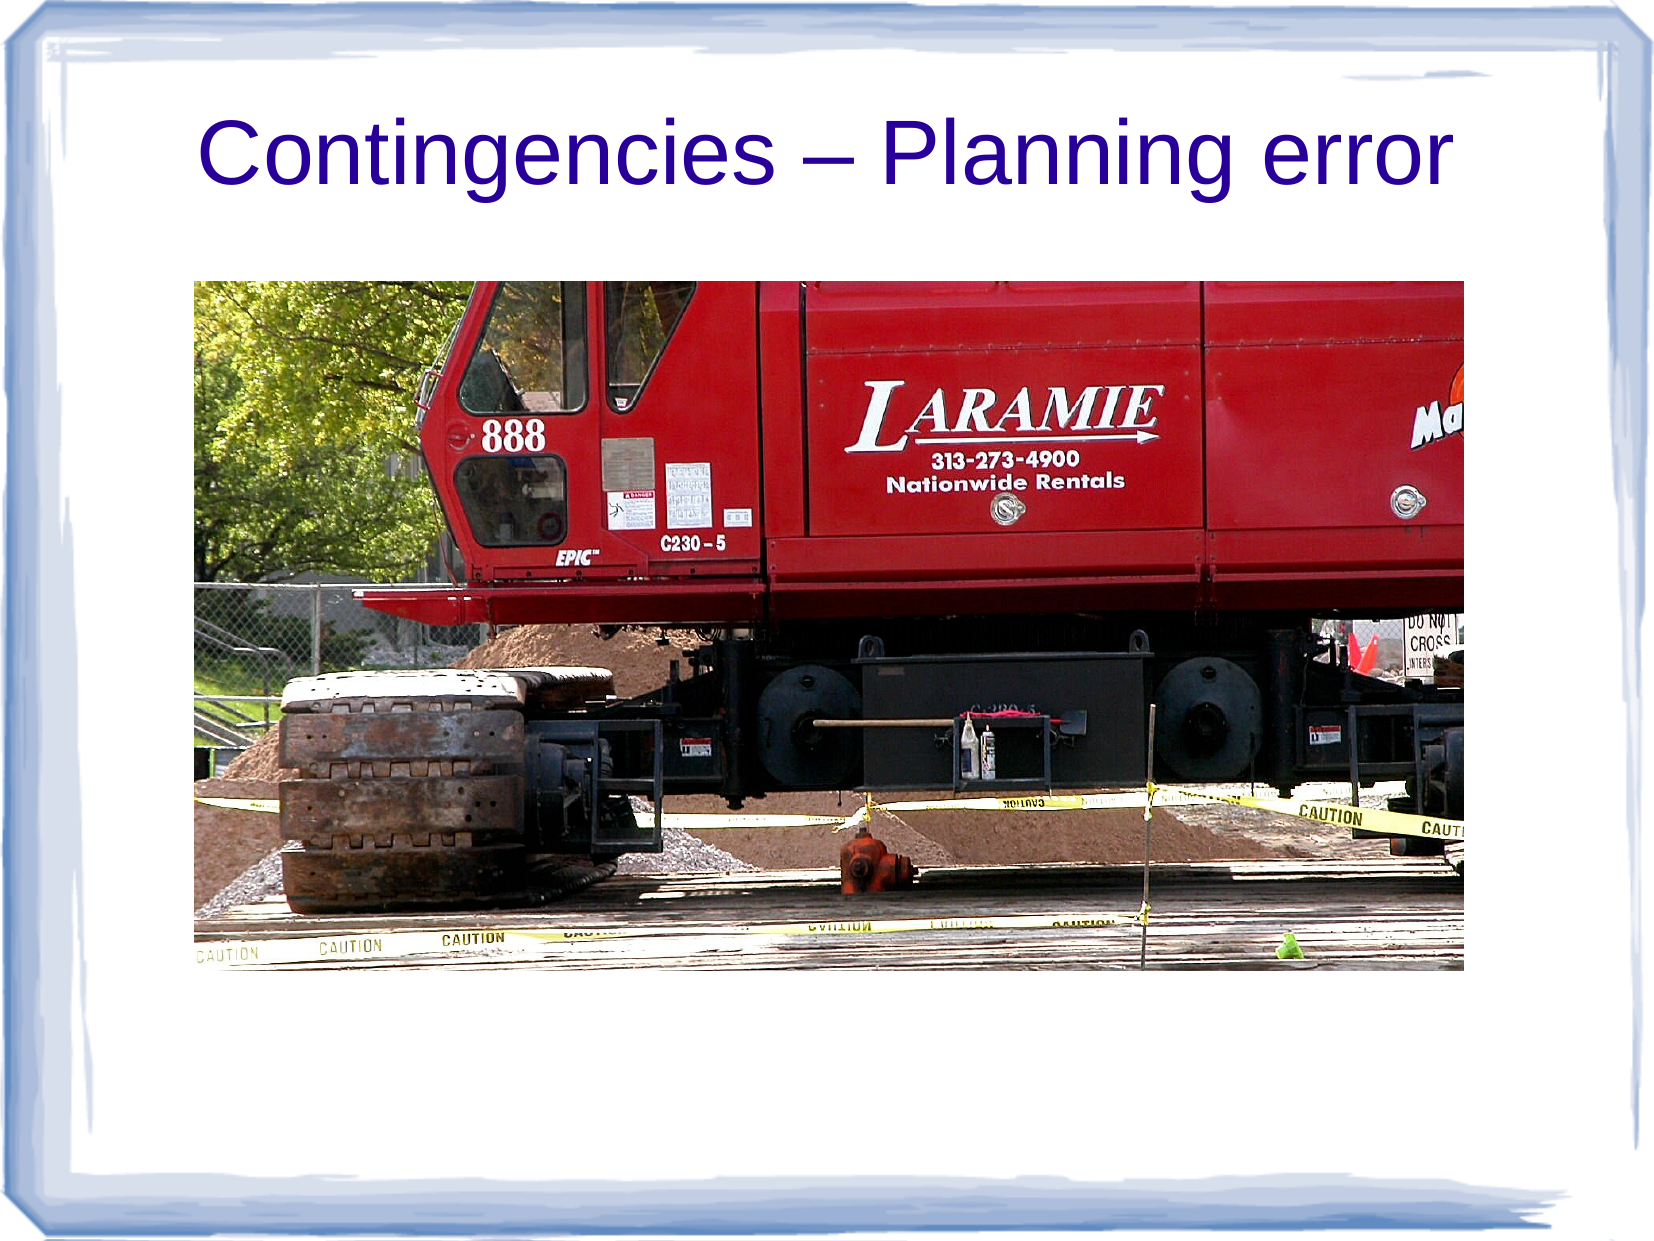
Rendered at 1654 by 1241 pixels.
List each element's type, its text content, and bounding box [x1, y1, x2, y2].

picture [0, 0, 1654, 1241]
title Contingencies – Planning error [82, 49, 1571, 257]
